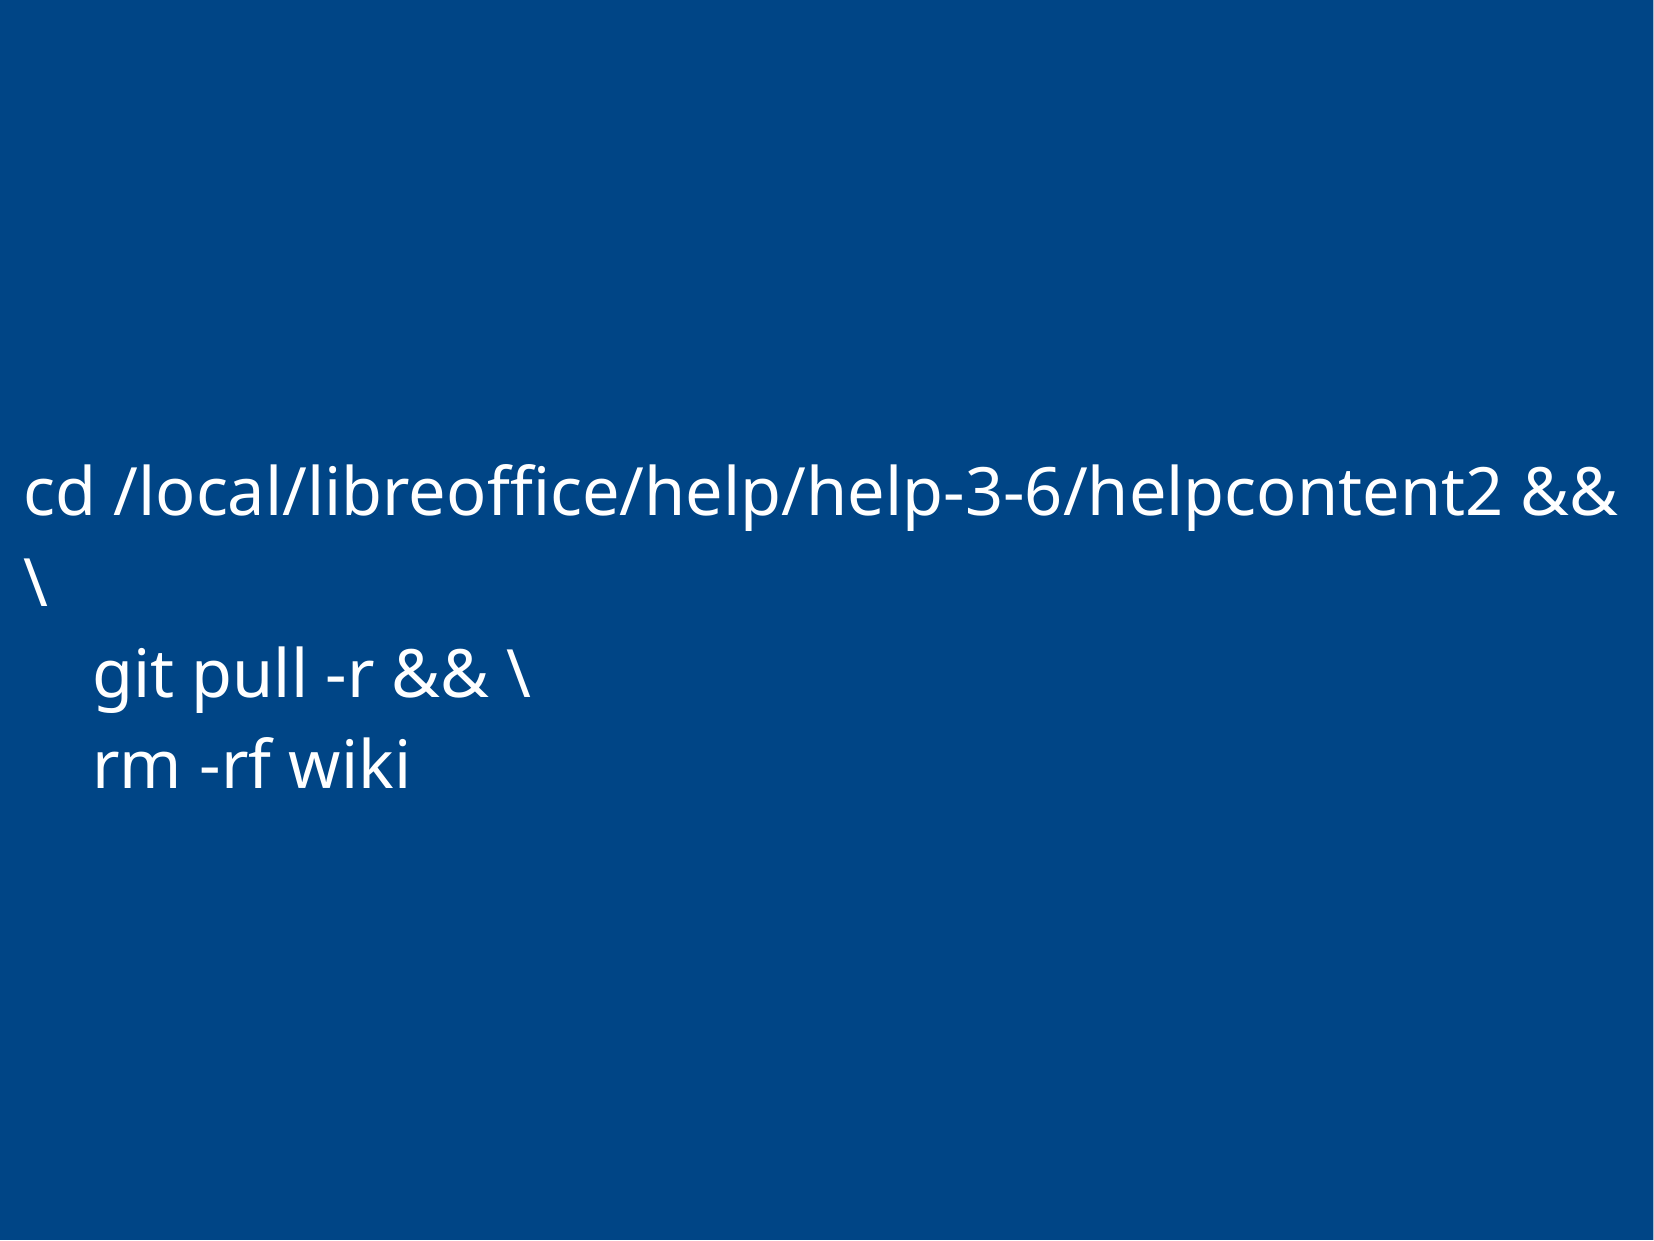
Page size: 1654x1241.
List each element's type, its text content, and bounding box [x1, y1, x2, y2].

subtitle cd /local/libreoffice/help/help-3-6/helpcontent2 && \ git pull -r && \ rm -rf wiki [23, 35, 1630, 1217]
